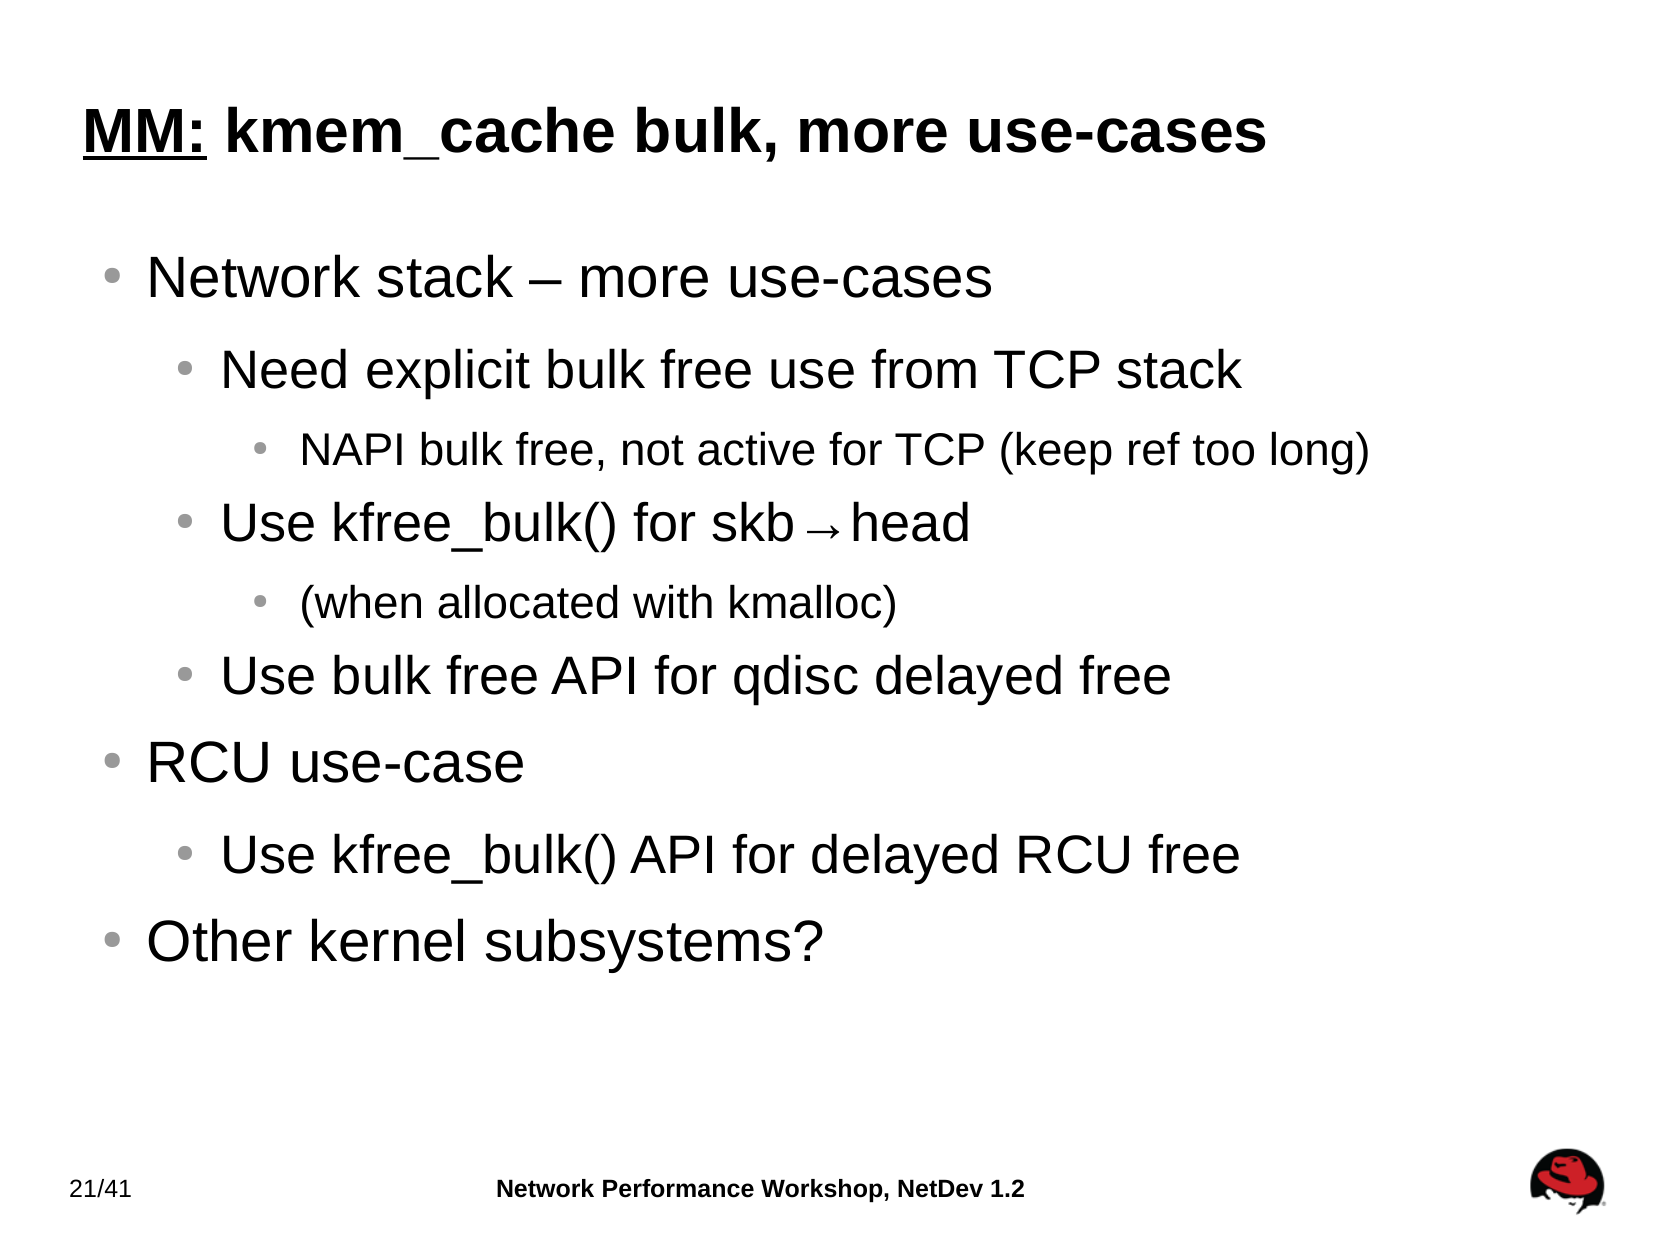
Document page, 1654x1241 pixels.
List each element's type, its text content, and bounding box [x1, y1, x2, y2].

picture [1529, 1146, 1612, 1224]
list Network stack – more use-cases Need explicit bulk free use from TCP stack NAPI bulk free, not active for TCP (keep ref too long) Use kfree_bulk() for skb→head (when allocated with kmalloc) Use bulk free API for qdisc delayed free RCU use-case Use kfree_bulk() API for delayed RCU free Other kernel subsystems? [86, 244, 1575, 1039]
title MM: kmem_cache bulk, more use-cases [82, 37, 1571, 226]
